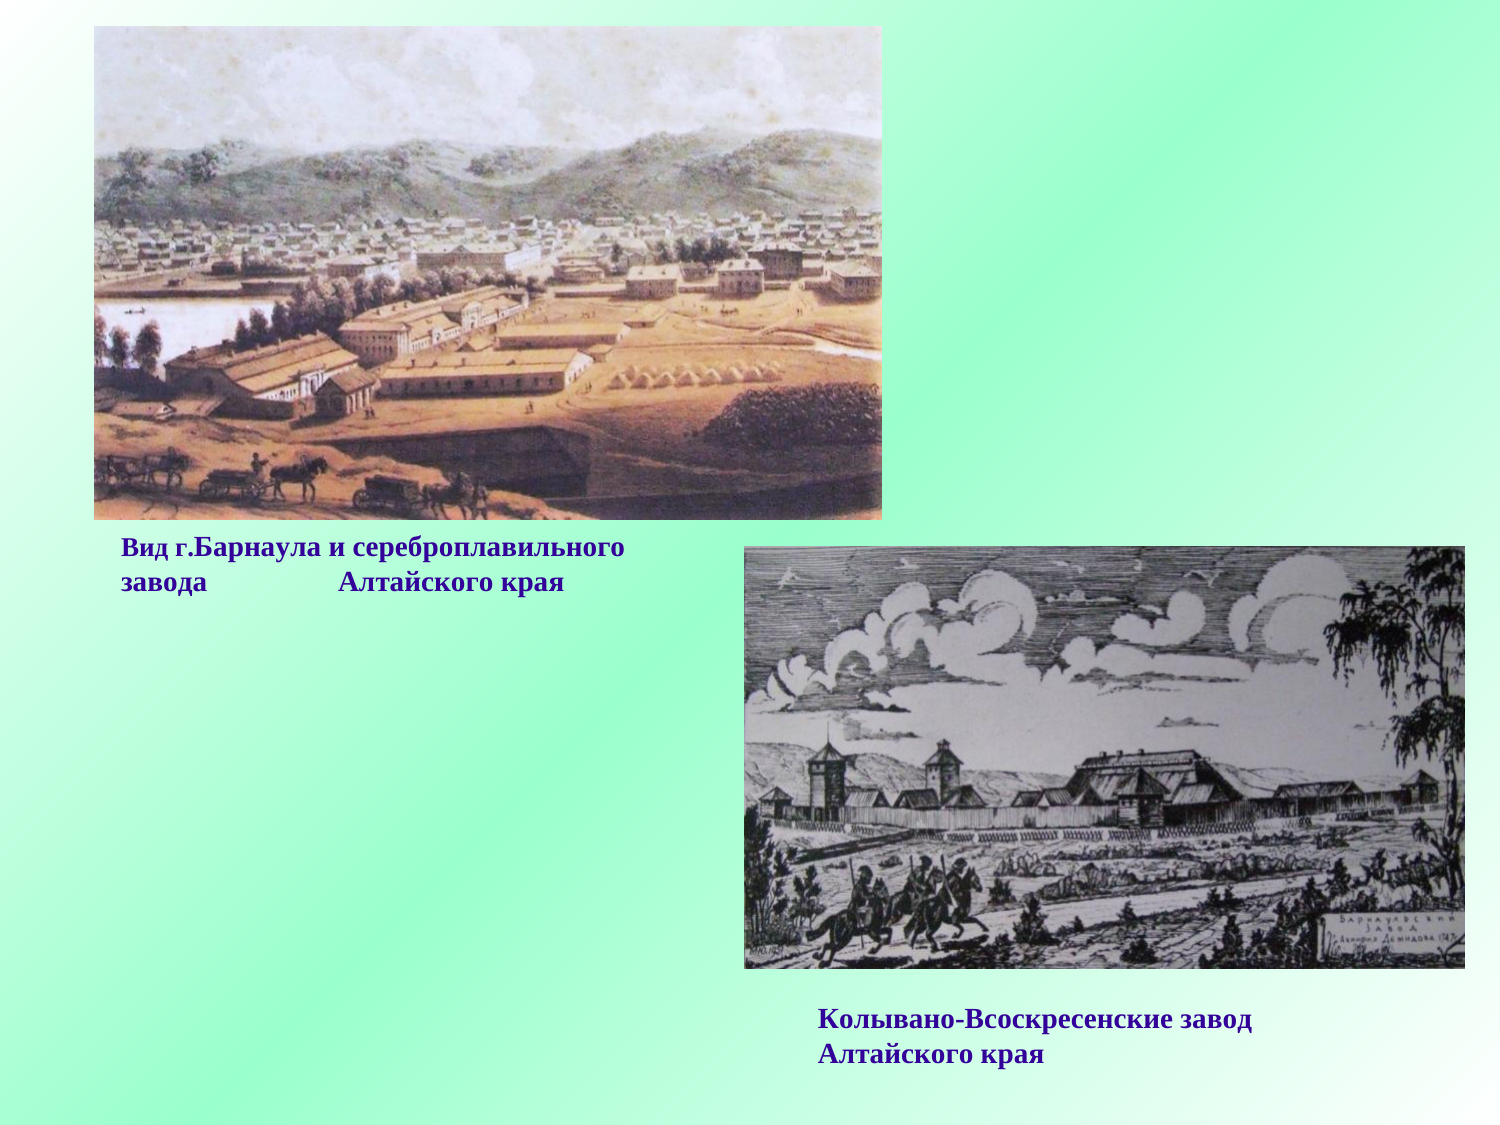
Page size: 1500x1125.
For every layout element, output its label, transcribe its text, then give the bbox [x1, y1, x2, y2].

text_box Вид г.Барнаула и сереброплавильного завода Алтайского края [106, 519, 733, 605]
text_box Колывано-Всоскресенские завод Алтайского края [803, 992, 1394, 1077]
picture [94, 26, 882, 520]
picture [744, 546, 1465, 969]
